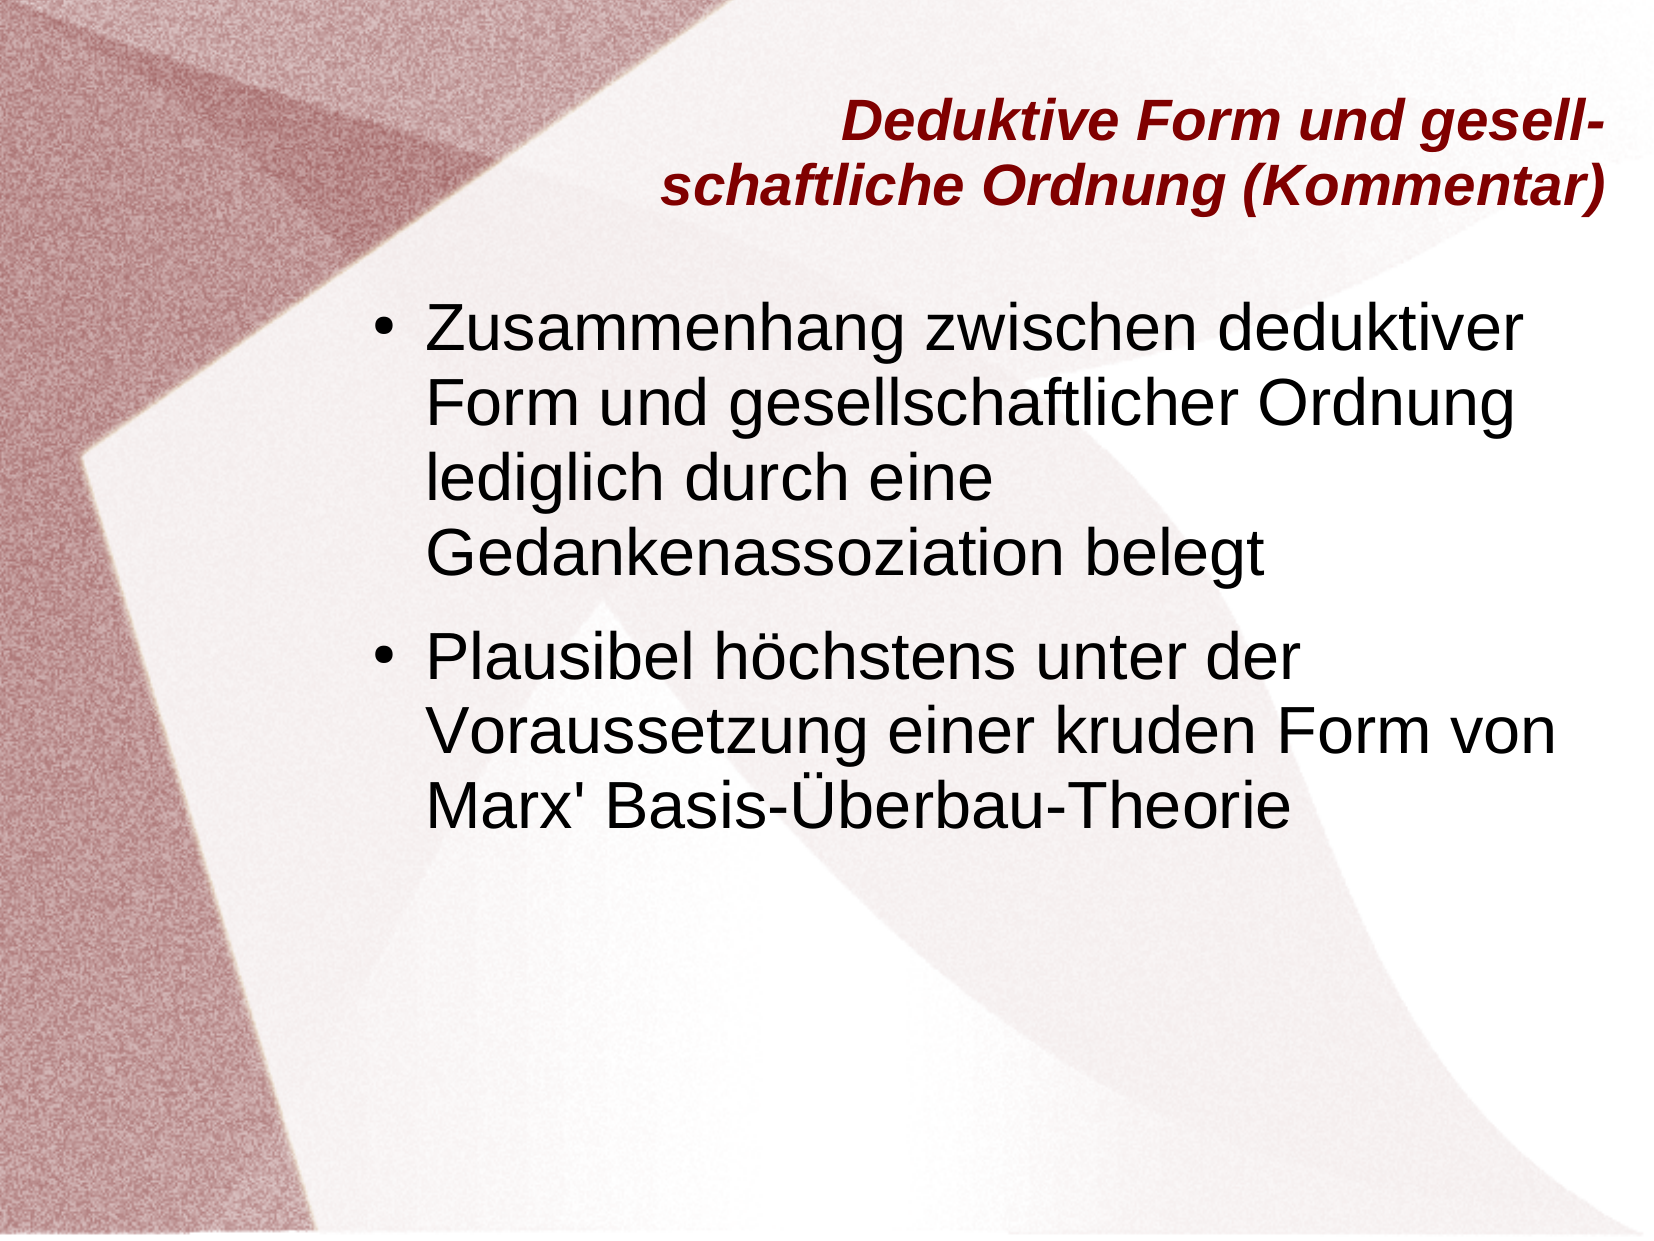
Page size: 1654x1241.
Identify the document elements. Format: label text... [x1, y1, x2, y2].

title Deduktive Form und gesell-schaftliche Ordnung (Kommentar) [596, 56, 1607, 250]
picture [0, 0, 1654, 1241]
list Zusammenhang zwischen deduktiver Form und gesellschaftlicher Ordnung lediglich durch eine Gedankenassoziation belegt Plausibel höchstens unter der Voraussetzung einer kruden Form von Marx' Basis-Überbau-Theorie [354, 290, 1601, 901]
